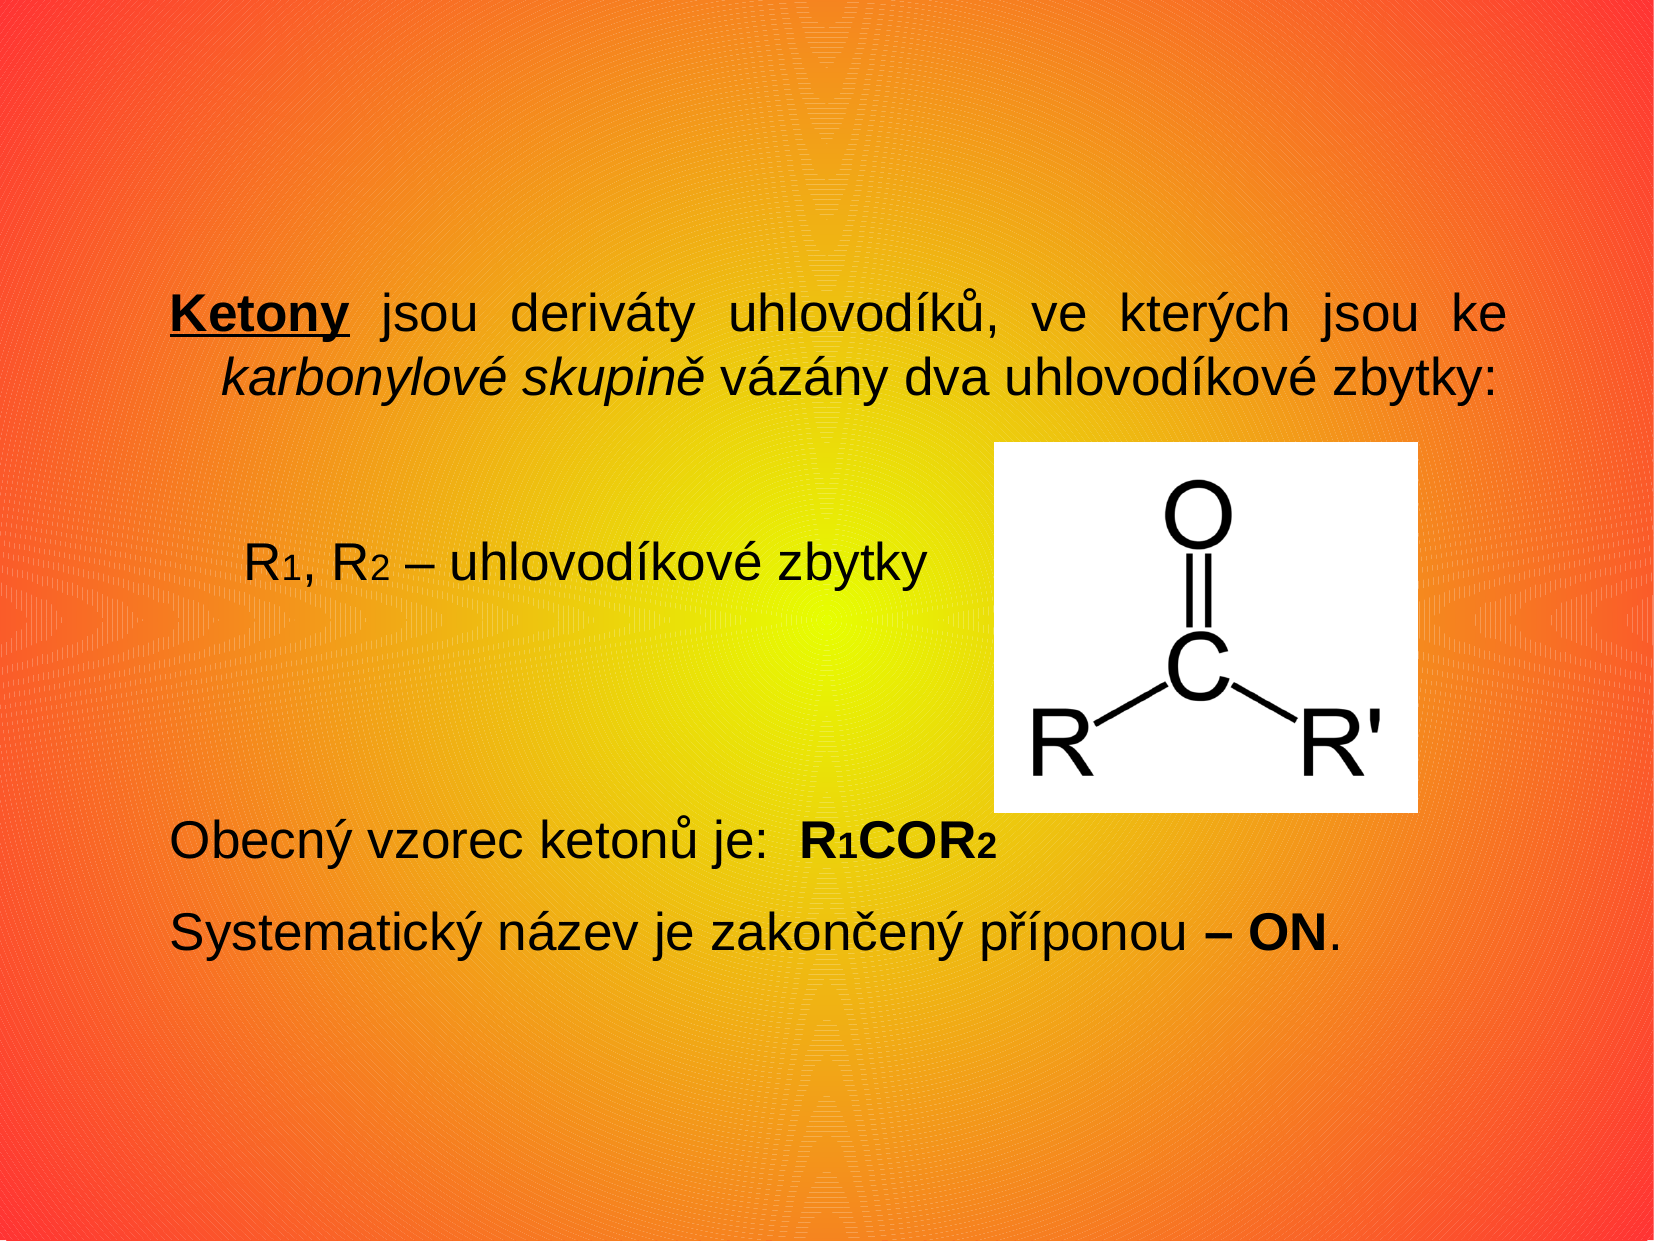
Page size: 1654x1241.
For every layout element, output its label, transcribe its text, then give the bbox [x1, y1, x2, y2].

picture [994, 442, 1418, 813]
list Ketony jsou deriváty uhlovodíků, ve kterých jsou ke karbonylové skupině vázány dva uhlovodíkové zbytky: R1, R2 – uhlovodíkové zbytky Obecný vzorec ketonů je: R1COR2 Systematický název je zakončený příponou – ON. [82, 277, 1571, 963]
